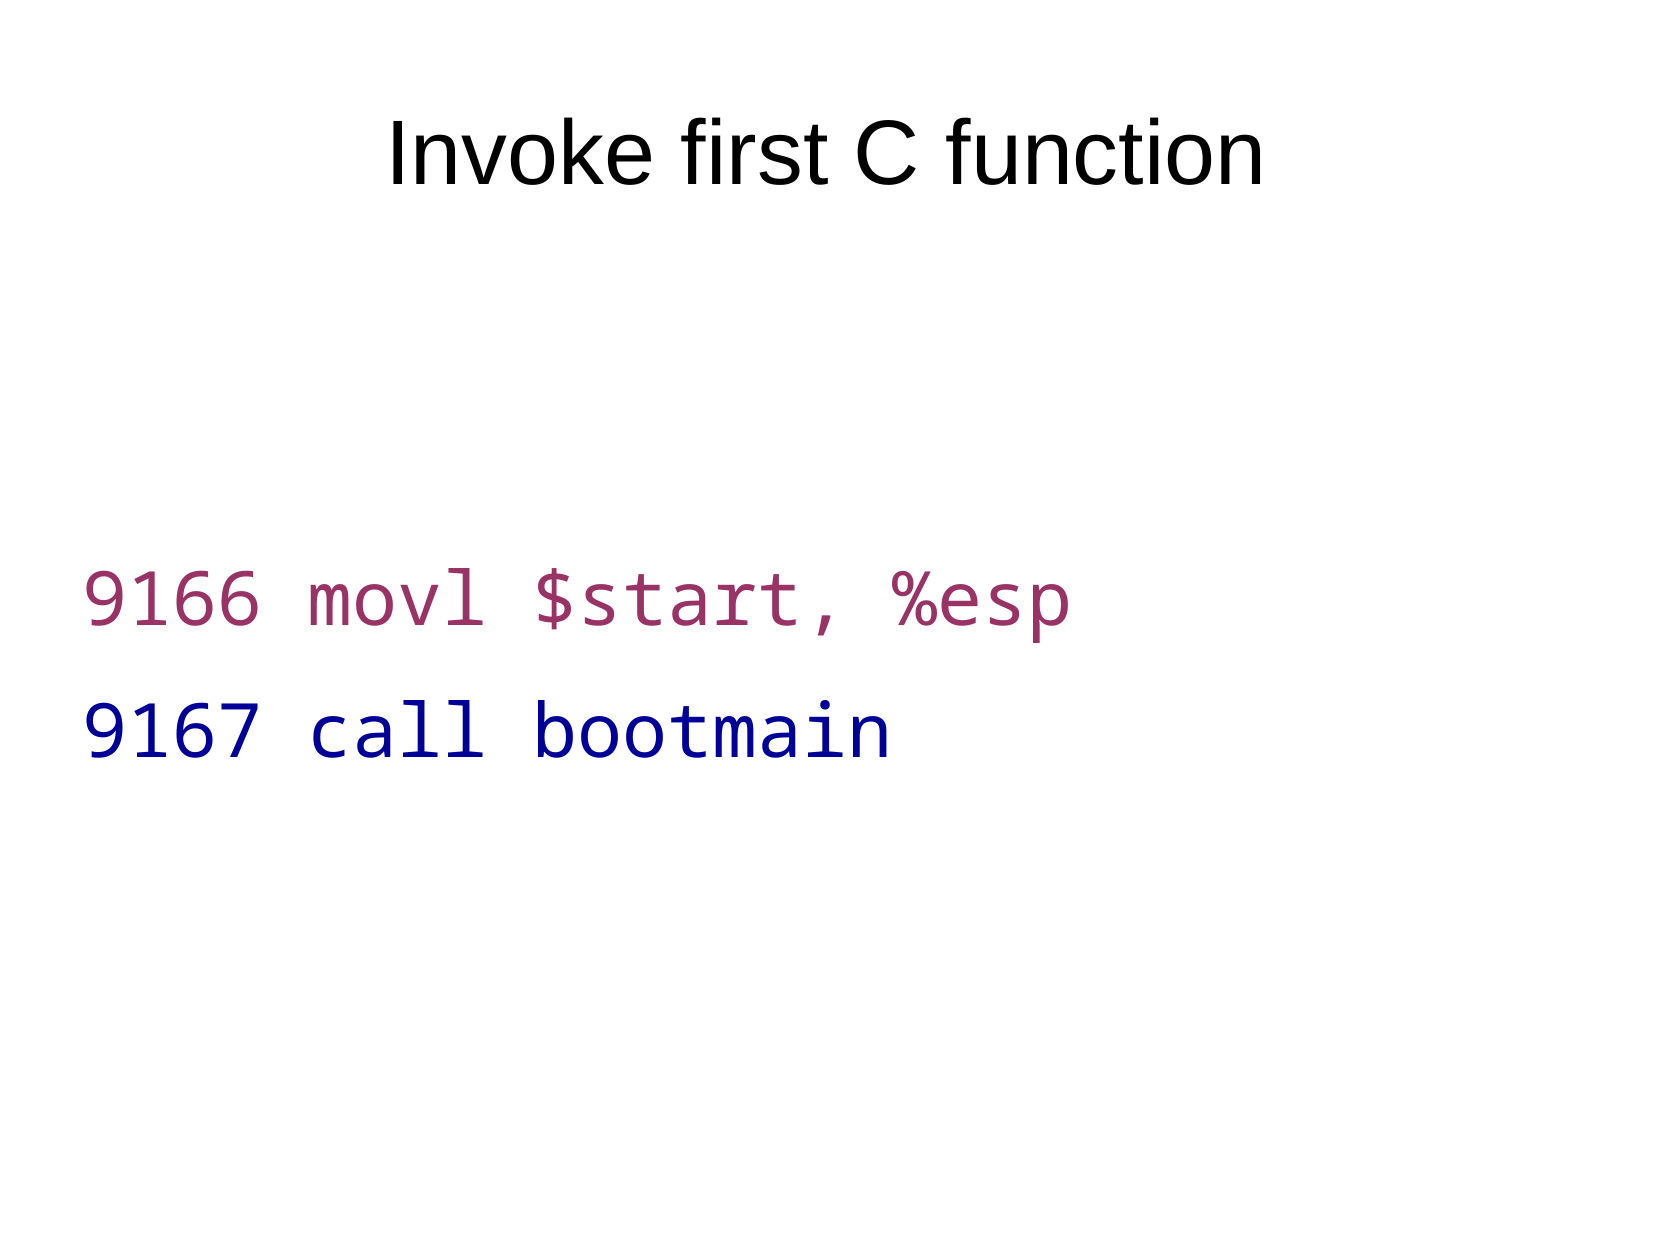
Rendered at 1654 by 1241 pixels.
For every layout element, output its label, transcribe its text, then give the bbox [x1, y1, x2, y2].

title Invoke first C function [82, 49, 1571, 257]
list 9166 movl $start, %esp 9167 call bootmain [82, 300, 1571, 1163]
